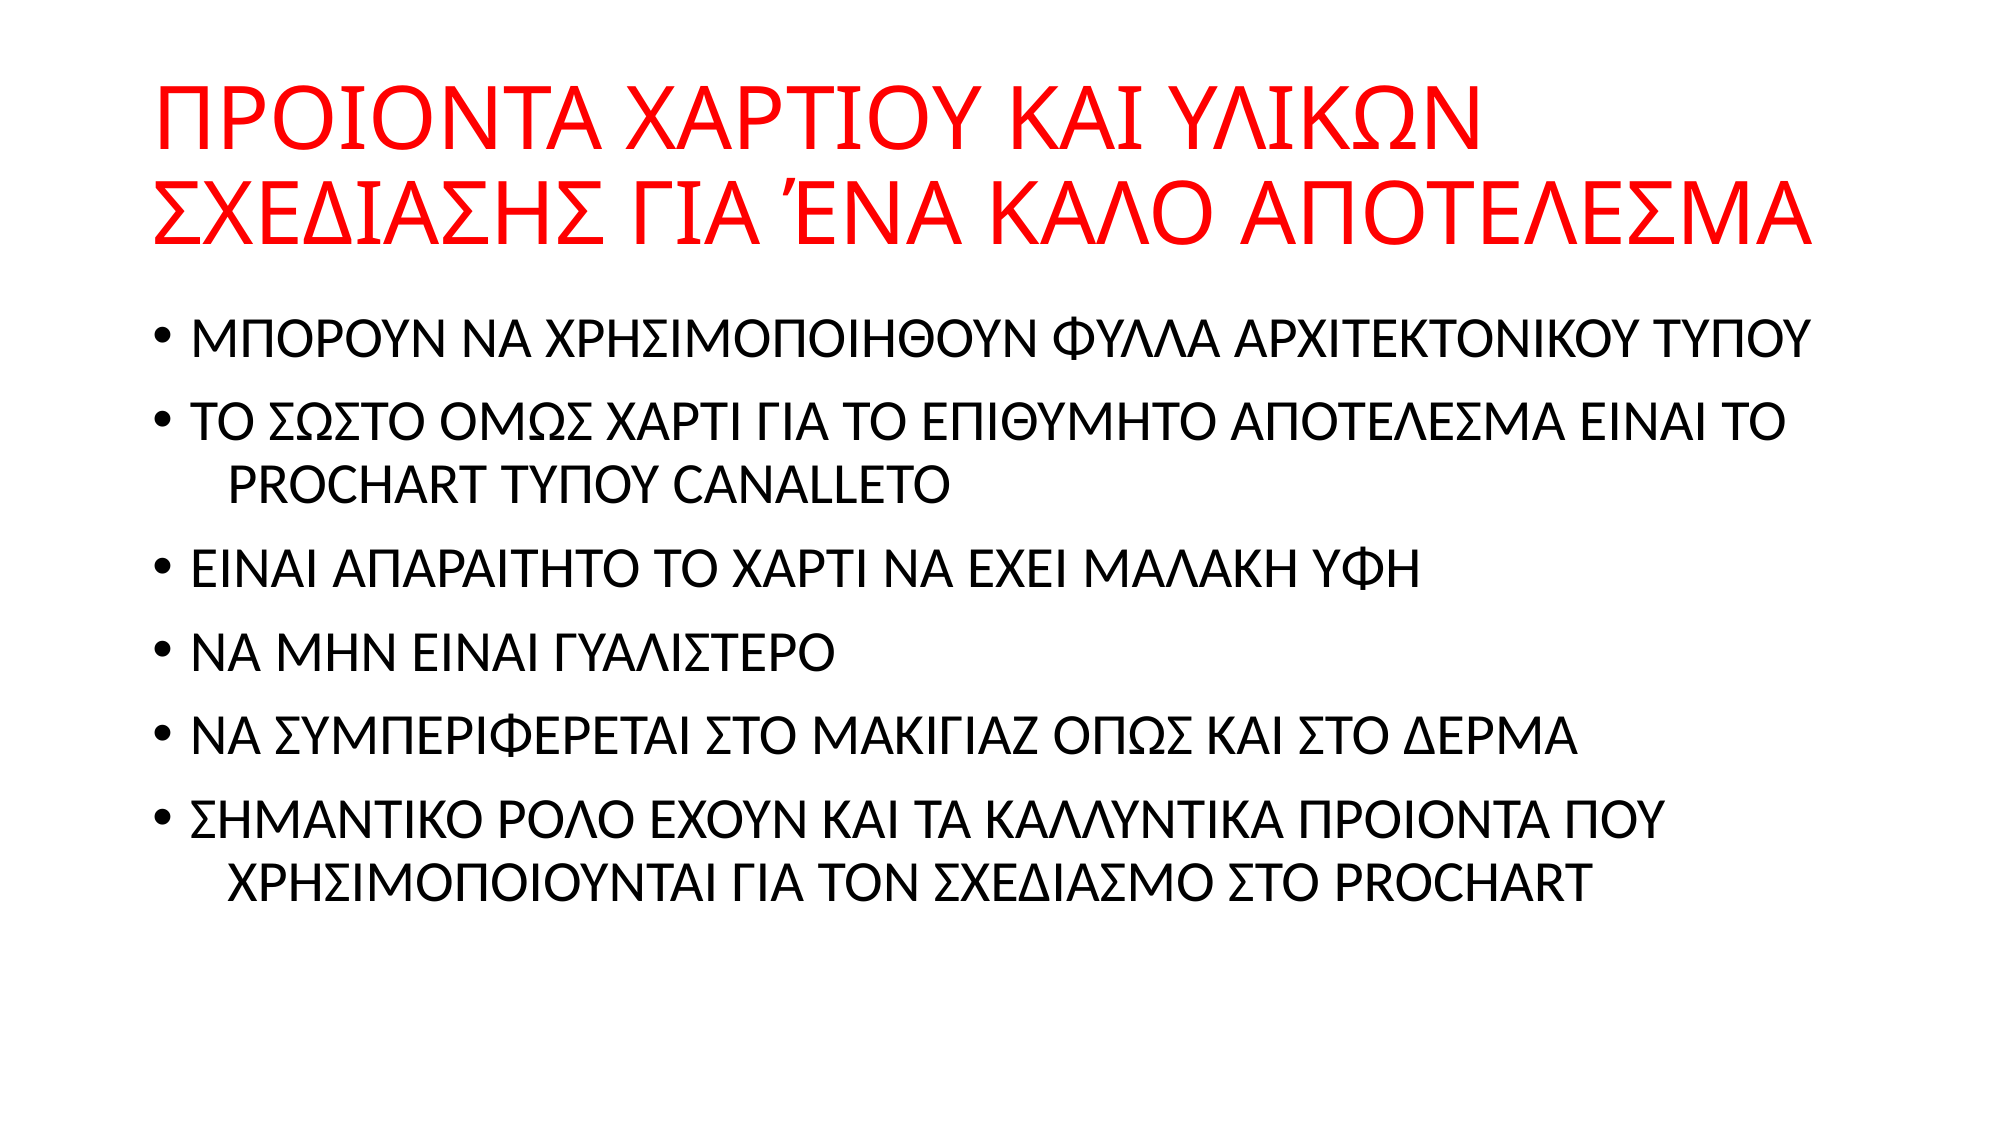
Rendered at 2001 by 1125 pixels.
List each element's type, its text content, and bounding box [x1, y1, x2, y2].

title ΠΡΟΙΟΝΤΑ ΧΑΡΤΙΟΥ ΚΑΙ ΥΛΙΚΩΝ ΣΧΕΔΙΑΣΗΣ ΓΙΑ ΈΝΑ ΚΑΛΟ ΑΠΟΤΕΛΕΣΜΑ [137, 59, 1863, 278]
list ΜΠΟΡΟΥΝ ΝΑ ΧΡΗΣΙΜΟΠΟΙΗΘΟΥΝ ΦΥΛΛΑ ΑΡΧΙΤΕΚΤΟΝΙΚΟΥ ΤΥΠΟΥ ΤΟ ΣΩΣΤΟ ΌΜΩΣ ΧΑΡΤΙ ΓΙΑ ΤΟ ΕΠΙΘΥΜΗΤΟ ΑΠΟΤΕΛΕΣΜΑ ΕΊΝΑΙ ΤΟ PROCHART ΤΥΠΟΥ CANALLETO EINAI ΑΠΑΡΑΙΤΗΤΟ ΤΟ ΧΑΡΤΙ ΝΑ ΕΧΕΙ ΜΑΛΑΚΗ ΥΦΗ ΝΑ ΜΗΝ ΕΊΝΑΙ ΓΥΑΛΙΣΤΕΡΟ ΝΑ ΣΥΜΠΕΡΙΦΕΡΕΤΑΙ ΣΤΟ ΜΑΚΙΓΙΑΖ ΌΠΩΣ ΚΑΙ ΣΤΟ ΔΕΡΜΑ ΣΗΜΑΝΤΙΚΟ ΡΟΛΟ ΕΧΟΥΝ ΚΑΙ ΤΑ ΚΑΛΛΥΝΤΙΚΑ ΠΡΟΙΟΝΤΑ ΠΟΥ ΧΡΗΣΙΜΟΠΟΙΟΥΝΤΑΙ ΓΙΑ ΤΟΝ ΣΧΕΔΙΑΣΜΟ ΣΤΟ PROCHART [137, 299, 1863, 1014]
